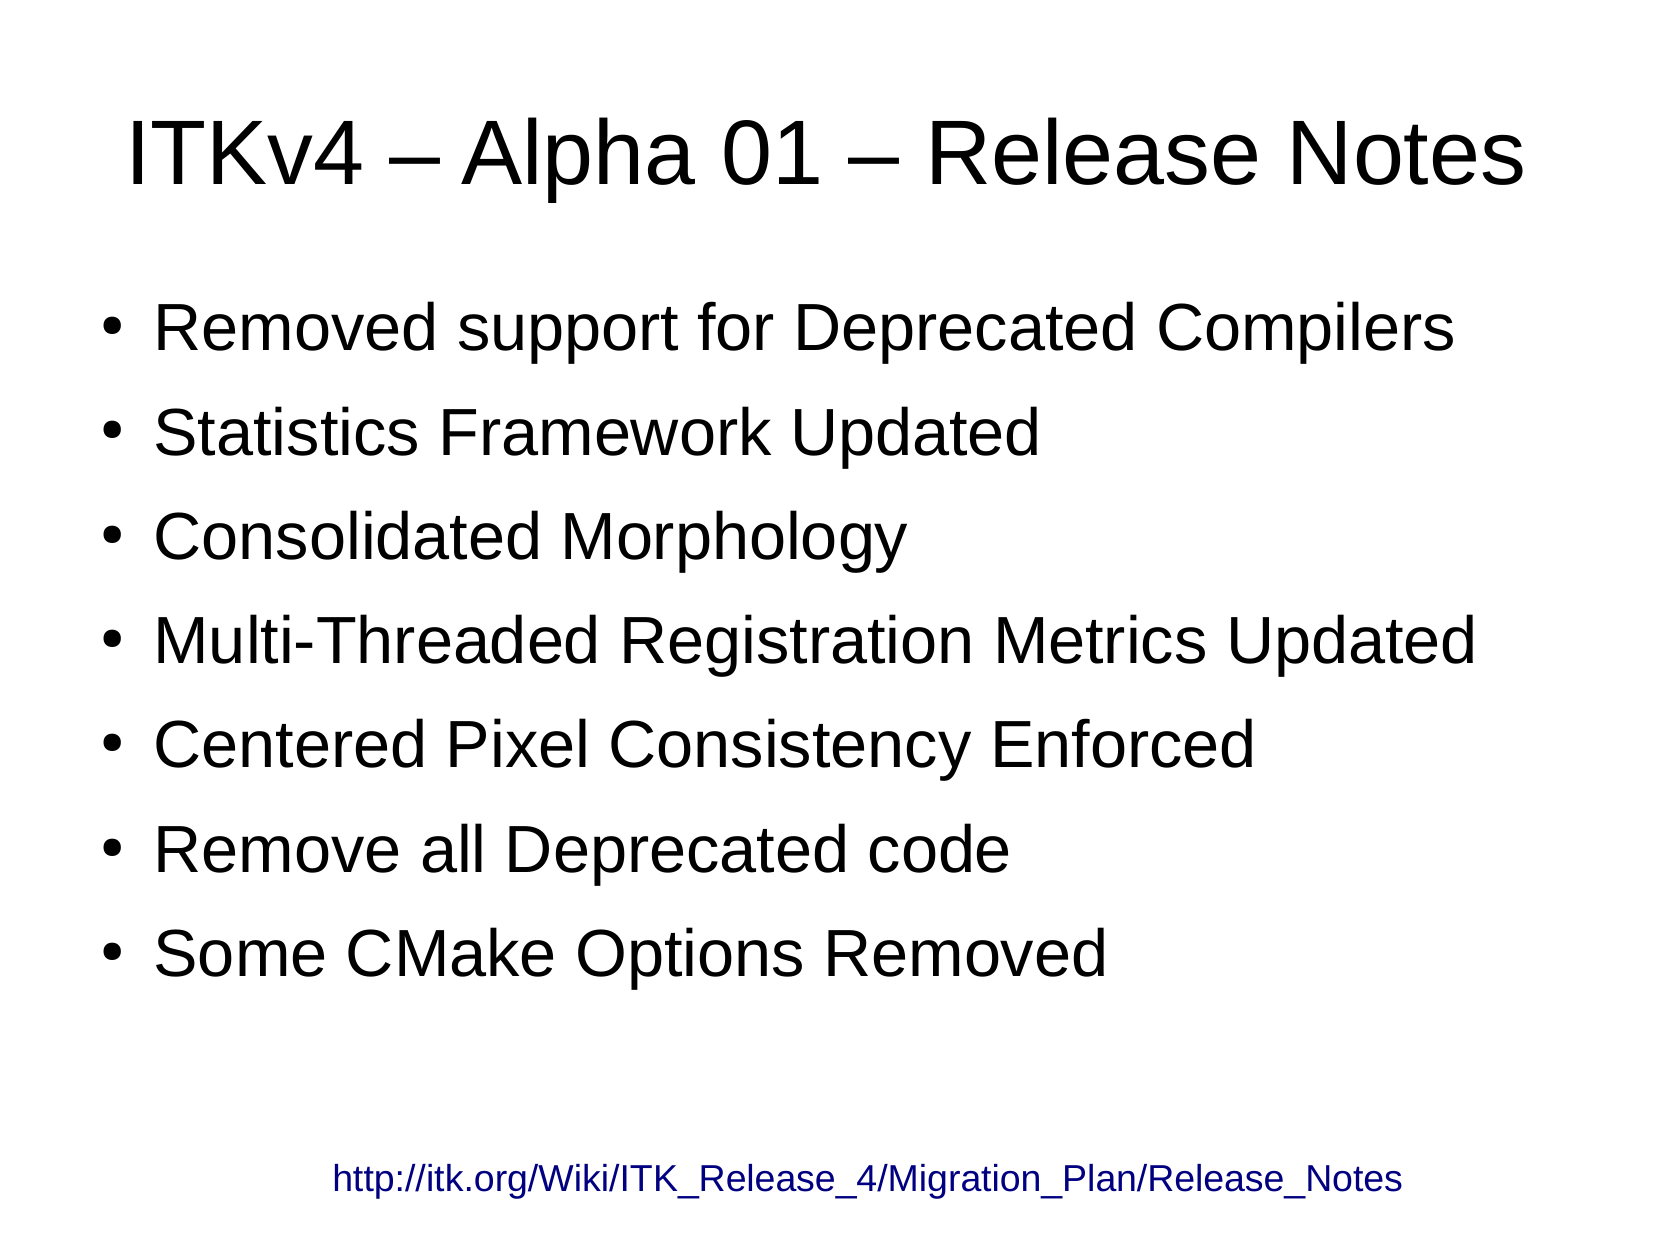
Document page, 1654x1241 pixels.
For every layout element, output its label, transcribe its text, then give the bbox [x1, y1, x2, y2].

title ITKv4 – Alpha 01 – Release Notes [82, 56, 1571, 250]
text_box http://itk.org/Wiki/ITK_Release_4/Migration_Plan/Release_Notes [317, 1150, 1463, 1208]
list Removed support for Deprecated Compilers Statistics Framework Updated Consolidated Morphology Multi-Threaded Registration Metrics Updated Centered Pixel Consistency Enforced Remove all Deprecated code Some CMake Options Removed [82, 290, 1613, 1109]
